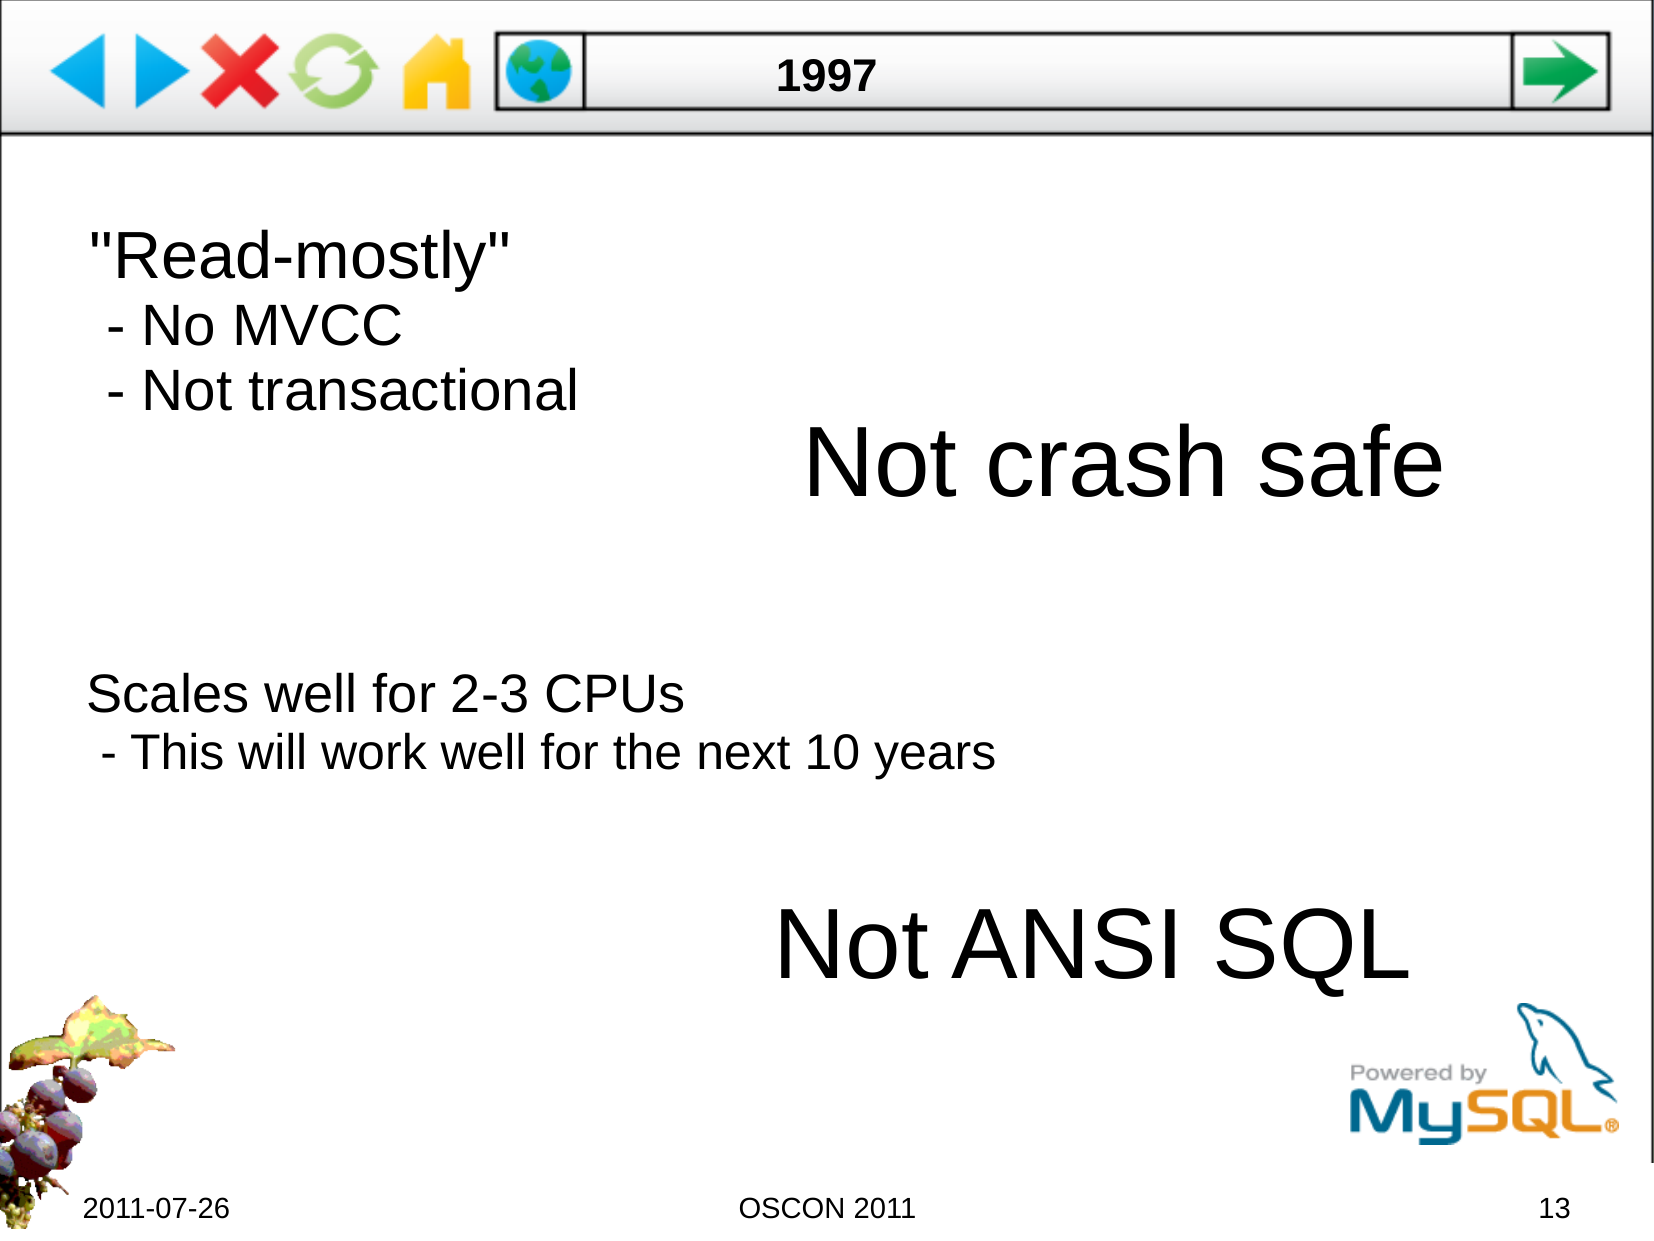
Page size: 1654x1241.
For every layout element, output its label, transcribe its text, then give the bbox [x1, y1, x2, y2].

text_box "Read-mostly" - No MVCC - Not transactional [75, 210, 596, 431]
title 1997 [82, 43, 1571, 107]
text_box Not ANSI SQL [759, 880, 1428, 1007]
text_box Not crash safe [787, 398, 1462, 526]
text_box Scales well for 2-3 CPUs - This will work well for the next 10 years [71, 656, 1013, 788]
picture [0, 0, 1654, 1229]
